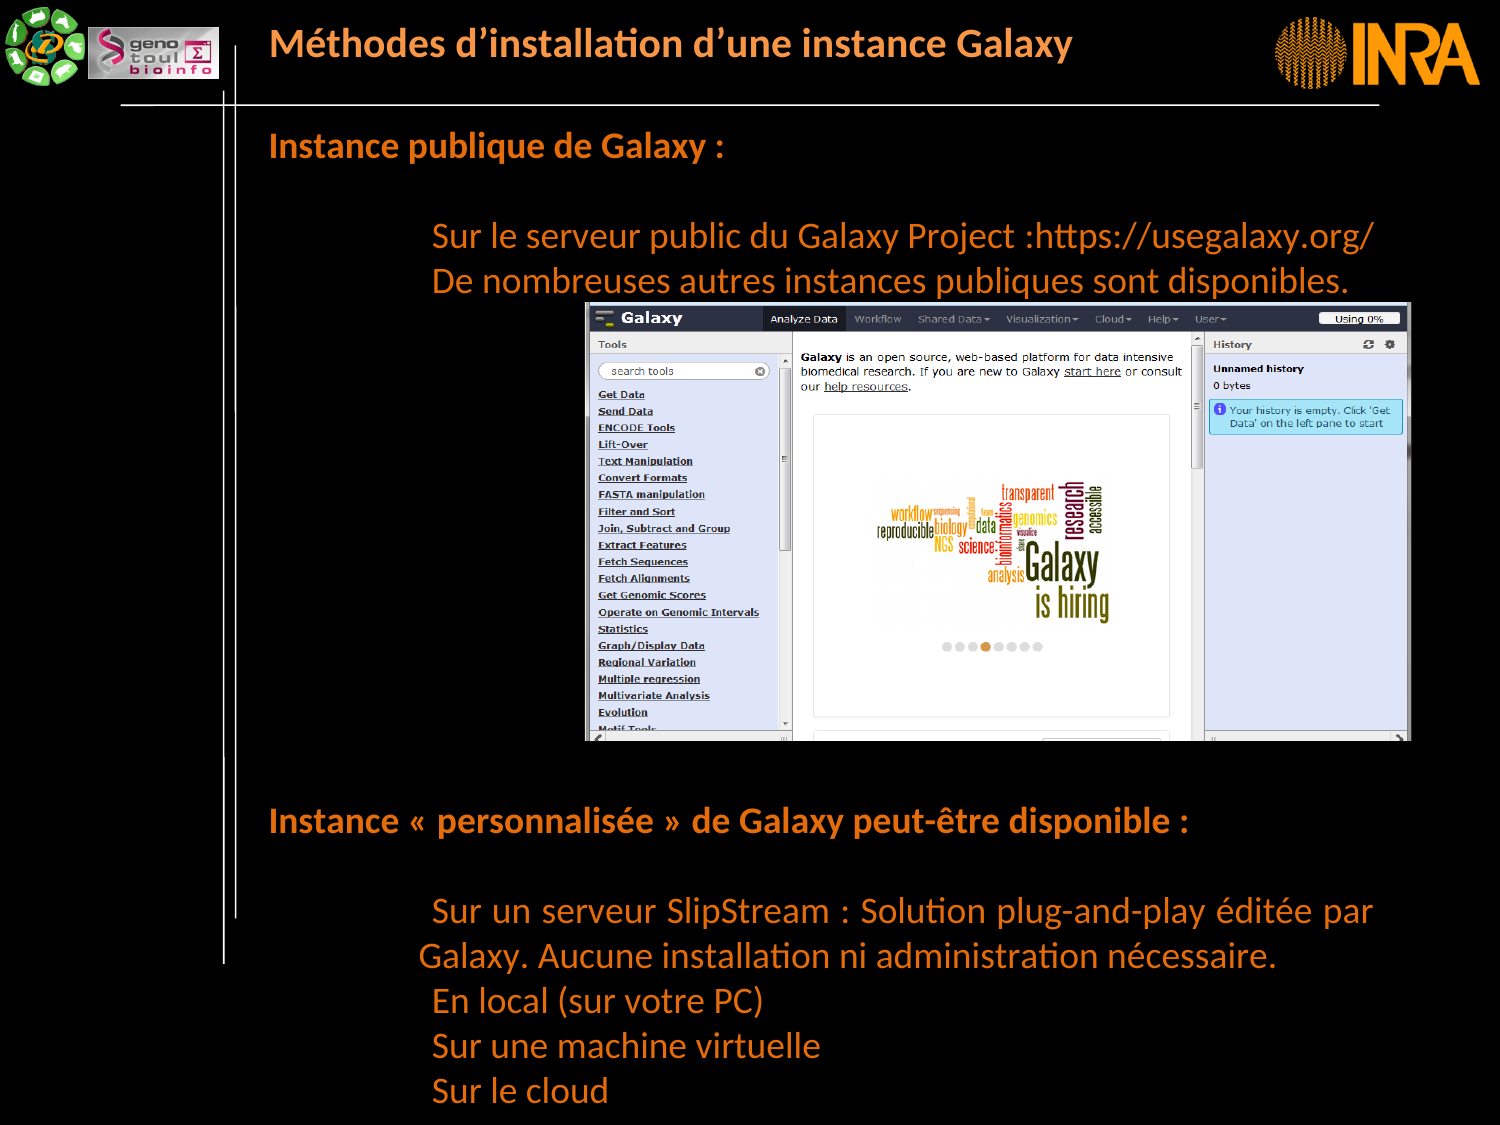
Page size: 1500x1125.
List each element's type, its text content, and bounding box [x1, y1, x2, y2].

picture [584, 302, 1412, 741]
text_box Instance publique de Galaxy : Sur le serveur public du Galaxy Project :https://usegalaxy.org/ De nombreuses autres instances publiques sont disponibles. Instance « personnalisée » de Galaxy peut-être disponible : Sur un serveur SlipStream : Solution plug-and-play éditée par Galaxy. Aucune installation ni administration nécessaire. En local (sur votre PC) Sur une machine virtuelle Sur le cloud [253, 113, 1483, 1125]
text_box Méthodes d’installation d’une instance Galaxy [253, 19, 1270, 86]
